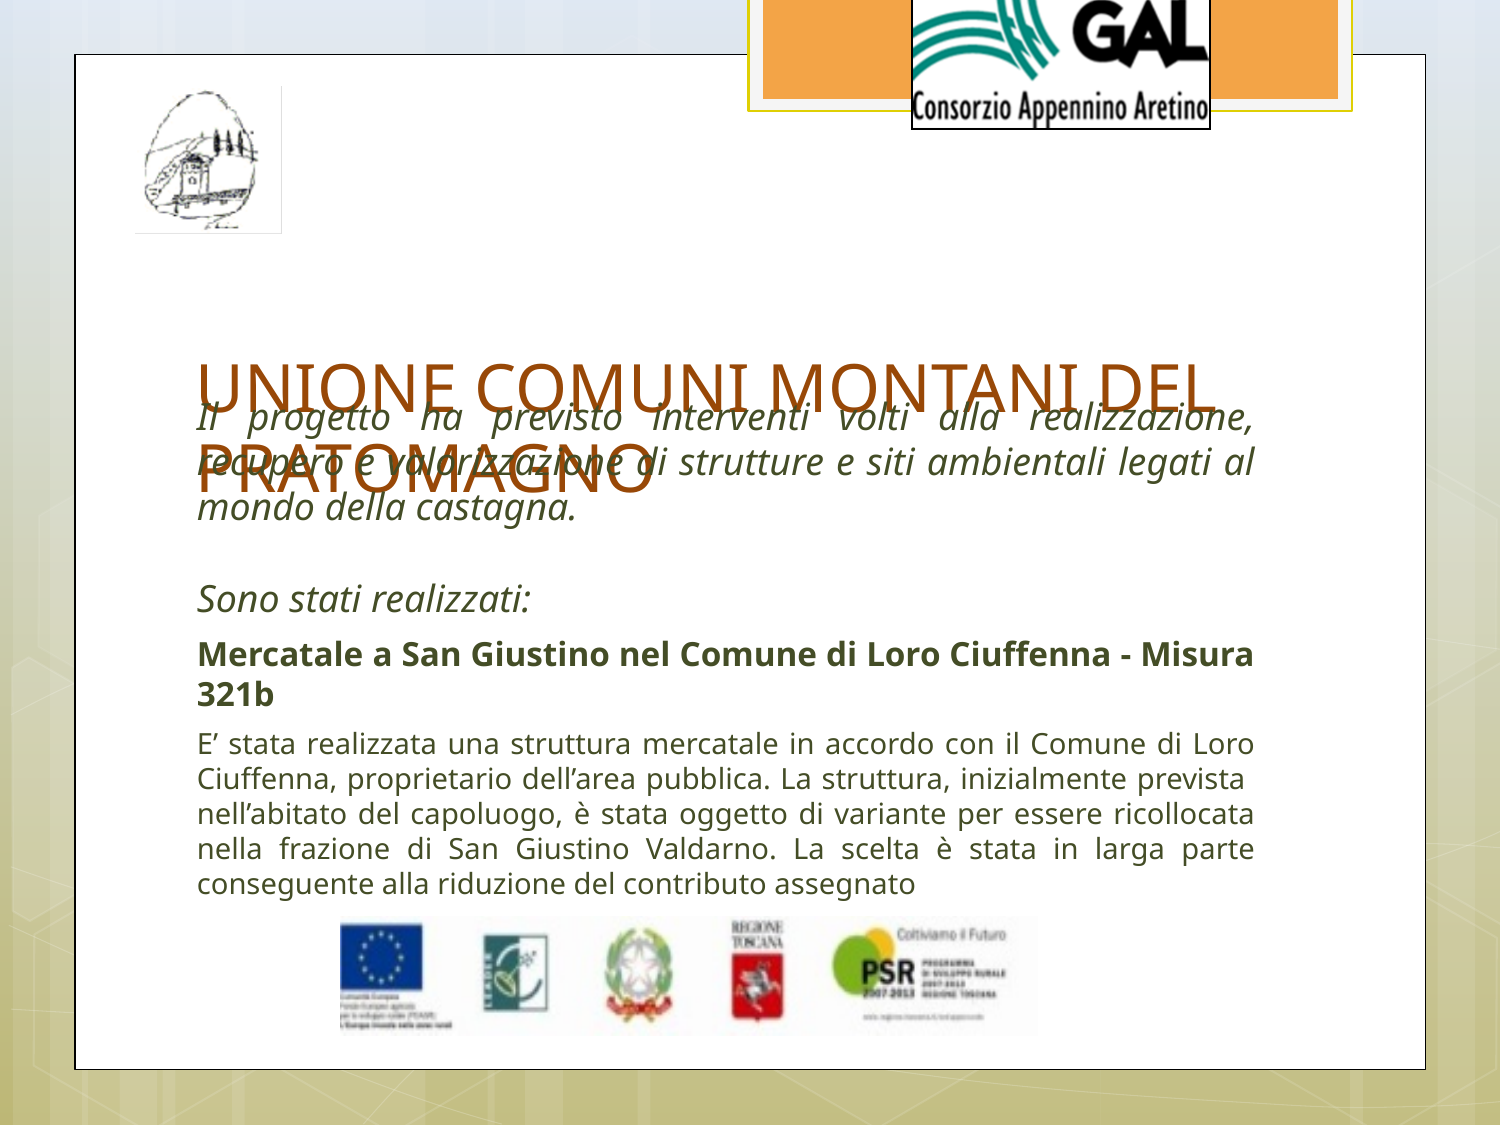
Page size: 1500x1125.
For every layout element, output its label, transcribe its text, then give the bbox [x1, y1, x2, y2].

list Il progetto ha previsto interventi volti alla realizzazione, recupero e valorizzazione di strutture e siti ambientali legati al mondo della castagna. Sono stati realizzati: Mercatale a San Giustino nel Comune di Loro Ciuffenna - Misura 321b E’ stata realizzata una struttura mercatale in accordo con il Comune di Loro Ciuffenna, proprietario dell’area pubblica. La struttura, inizialmente prevista nell’abitato del capoluogo, è stata oggetto di variante per essere ricollocata nella frazione di San Giustino Valdarno. La scelta è stata in larga parte conseguente alla riduzione del contributo assegnato [159, 385, 1272, 916]
title UNIONE COMUNI MONTANI DEL PRATOMAGNO [180, 338, 1319, 500]
picture [340, 916, 1038, 1036]
picture [911, 0, 1211, 130]
picture [135, 86, 282, 234]
